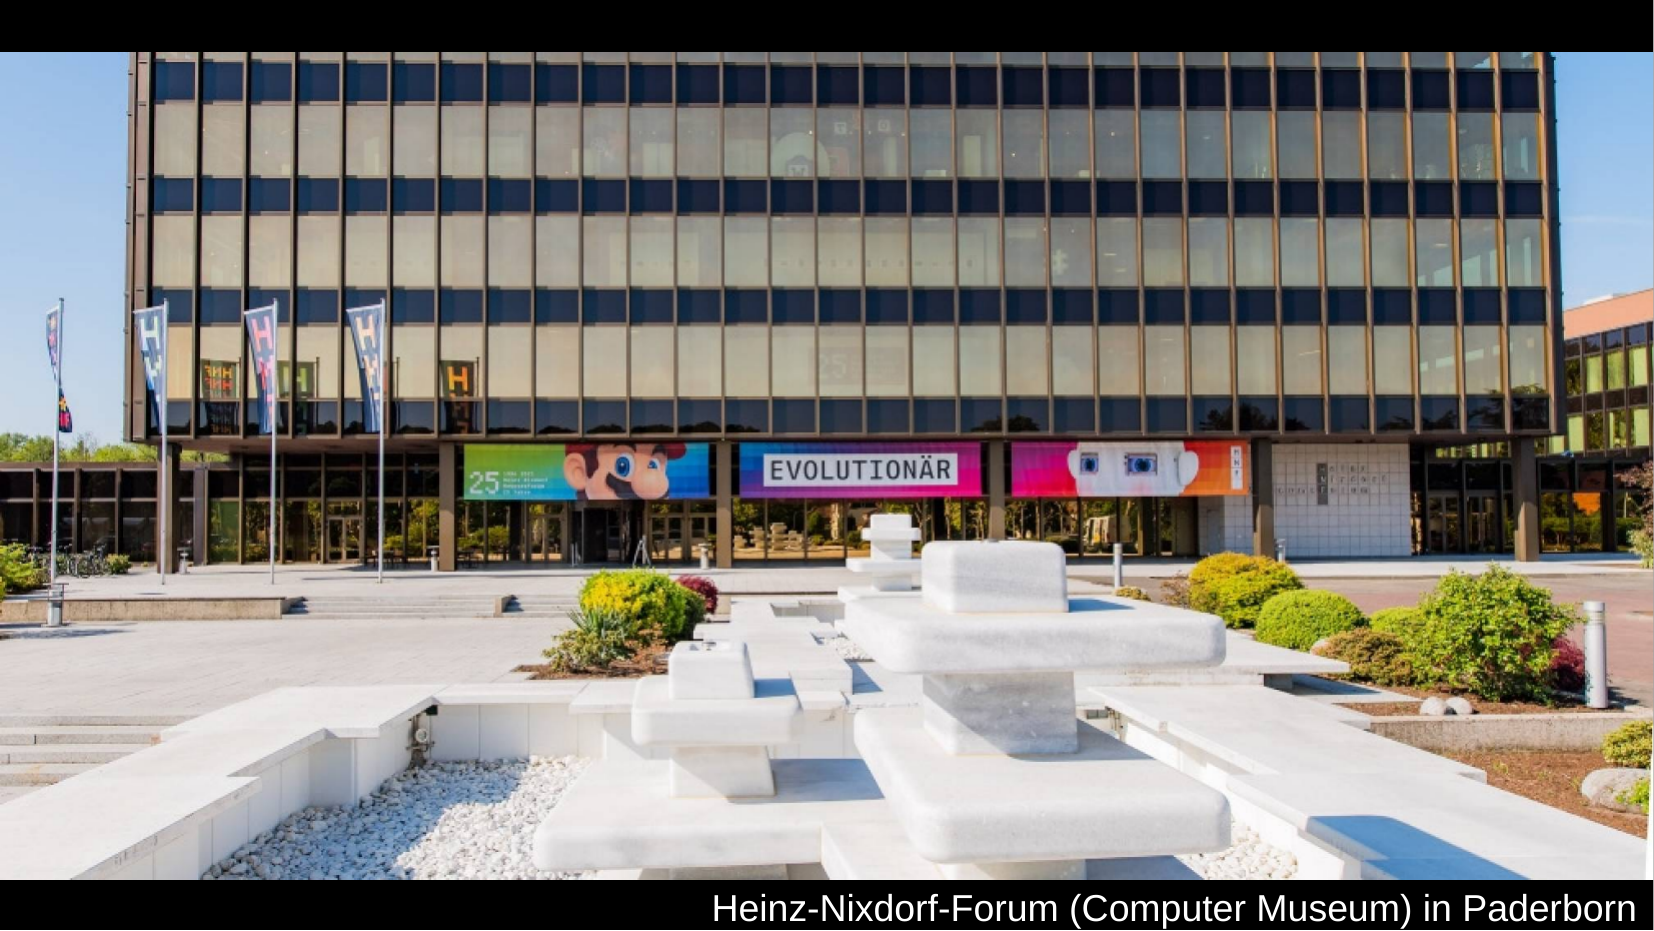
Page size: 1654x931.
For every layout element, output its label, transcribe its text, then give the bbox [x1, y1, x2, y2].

text_box Heinz-Nixdorf-Forum (Computer Museum) in Paderborn [696, 879, 1654, 931]
picture [0, 52, 1654, 880]
